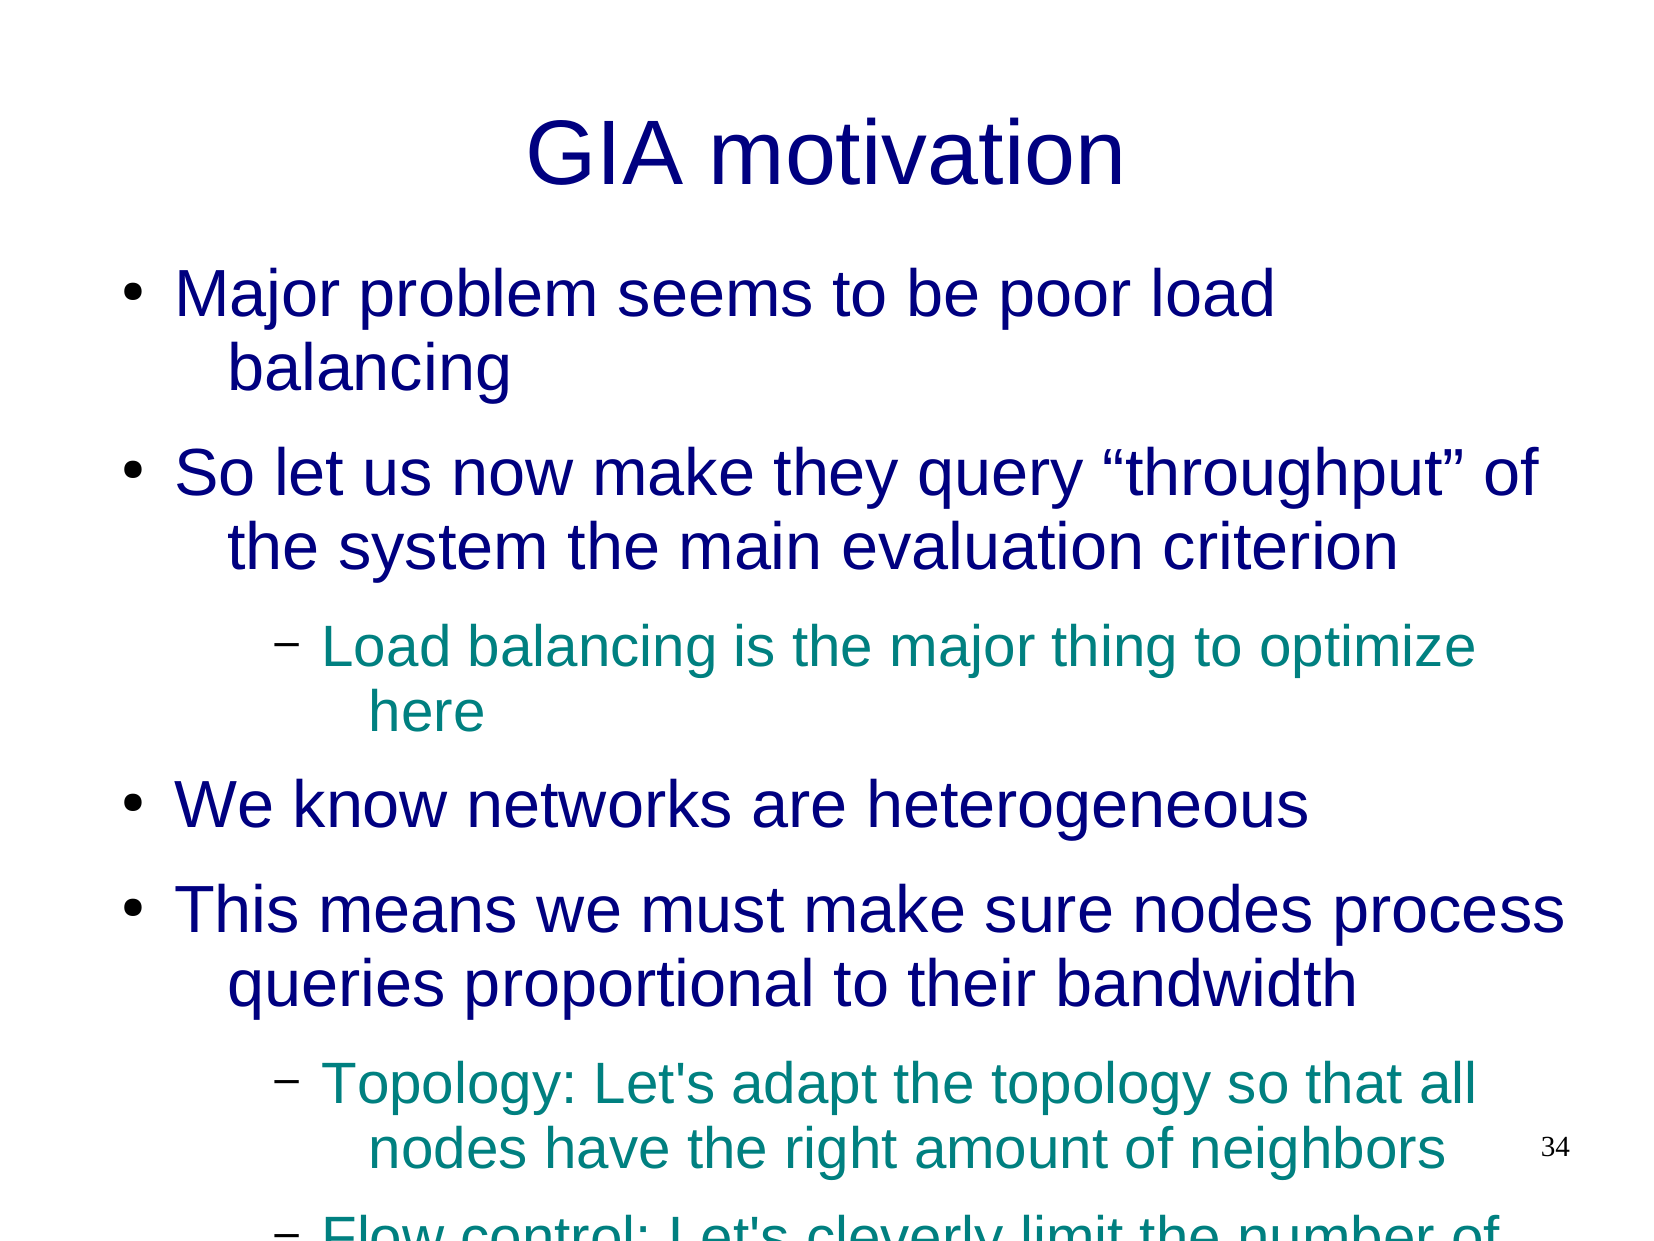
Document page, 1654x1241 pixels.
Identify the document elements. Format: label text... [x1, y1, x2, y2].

title GIA motivation [82, 49, 1571, 257]
list Major problem seems to be poor load balancing So let us now make they query “throughput” of the system the main evaluation criterion Load balancing is the major thing to optimize here We know networks are heterogeneous This means we must make sure nodes process queries proportional to their bandwidth Topology: Let's adapt the topology so that all nodes have the right amount of neighbors Flow control: Let's cleverly limit the number of forwarded queries to neighbors [85, 255, 1574, 1195]
